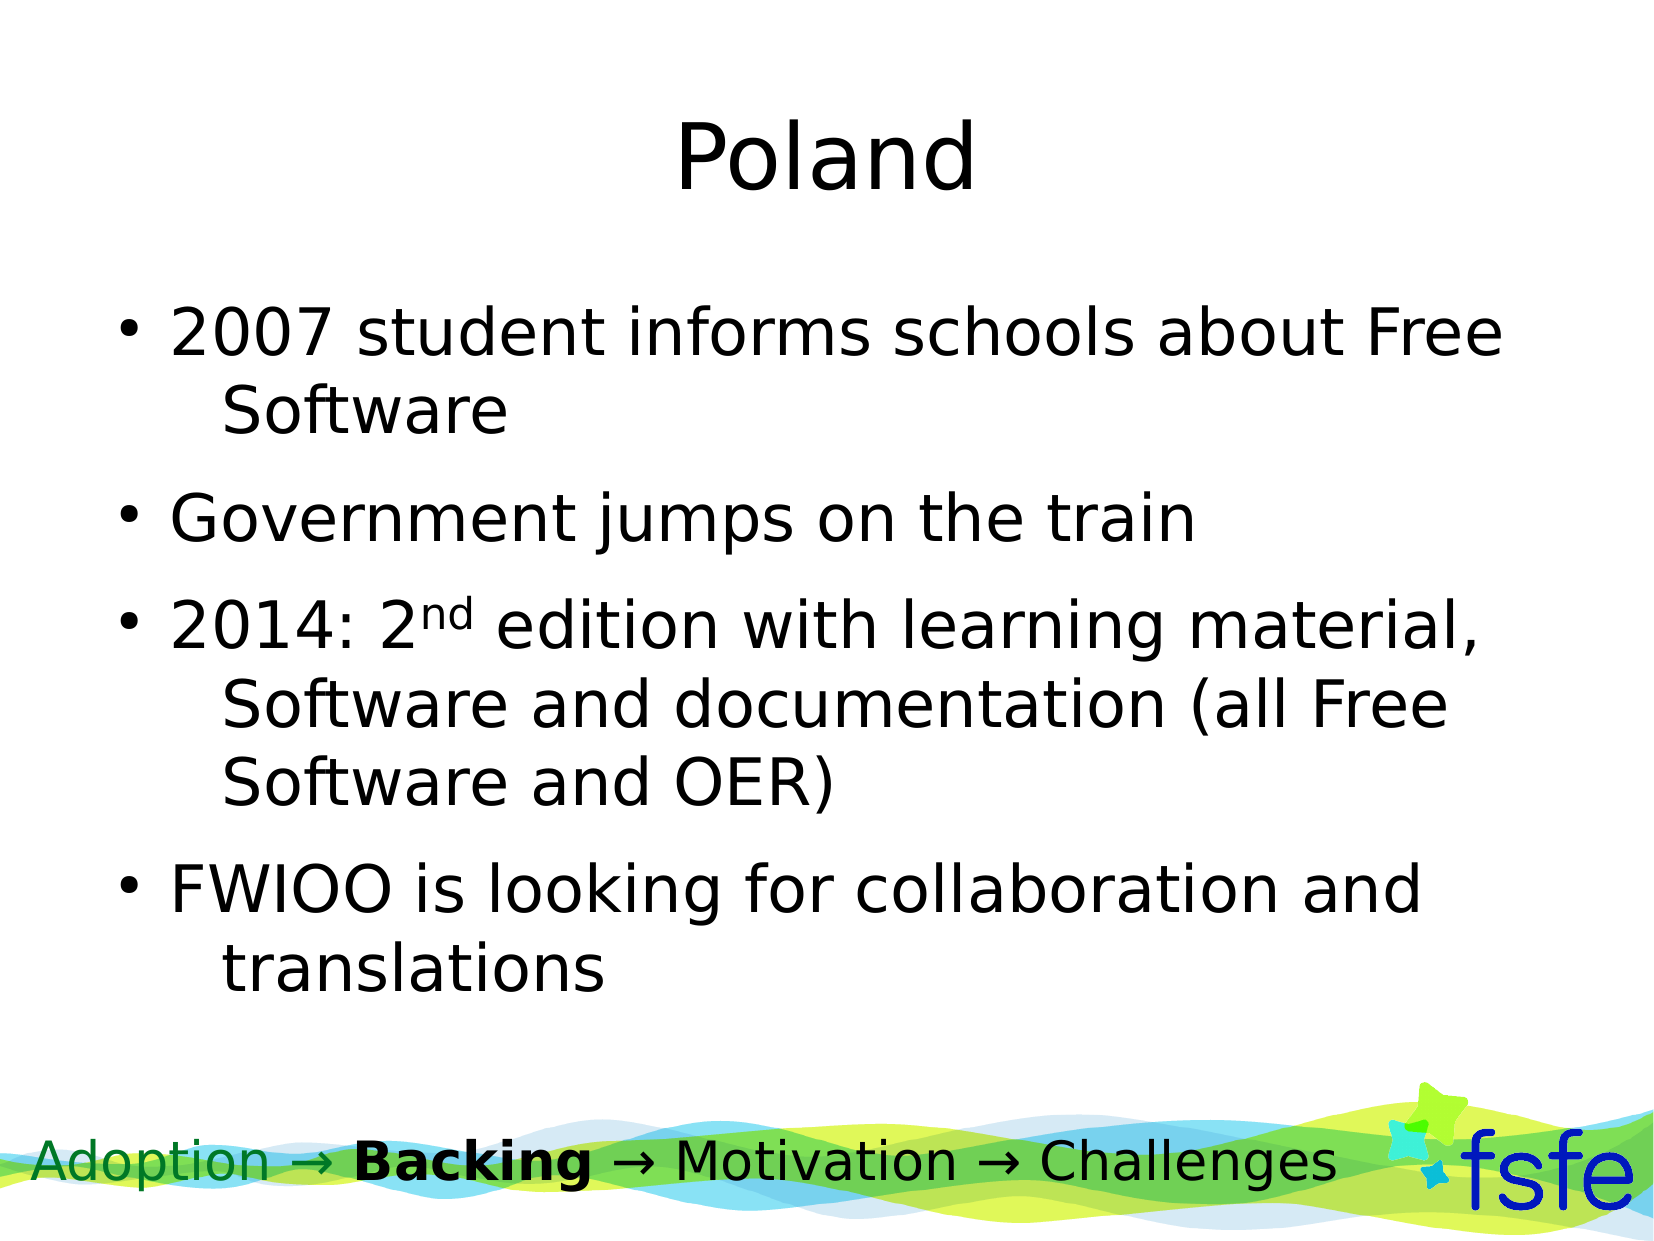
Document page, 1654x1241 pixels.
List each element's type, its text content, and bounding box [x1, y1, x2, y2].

list 2007 student informs schools about Free Software Government jumps on the train 2014: 2nd edition with learning material, Software and documentation (all Free Software and OER) FWIOO is looking for collaboration and translations [82, 290, 1571, 1010]
title Adoption → Backing → Motivation → Challenges [0, 1100, 1371, 1217]
picture [0, 1081, 1654, 1241]
title Poland [82, 49, 1571, 257]
